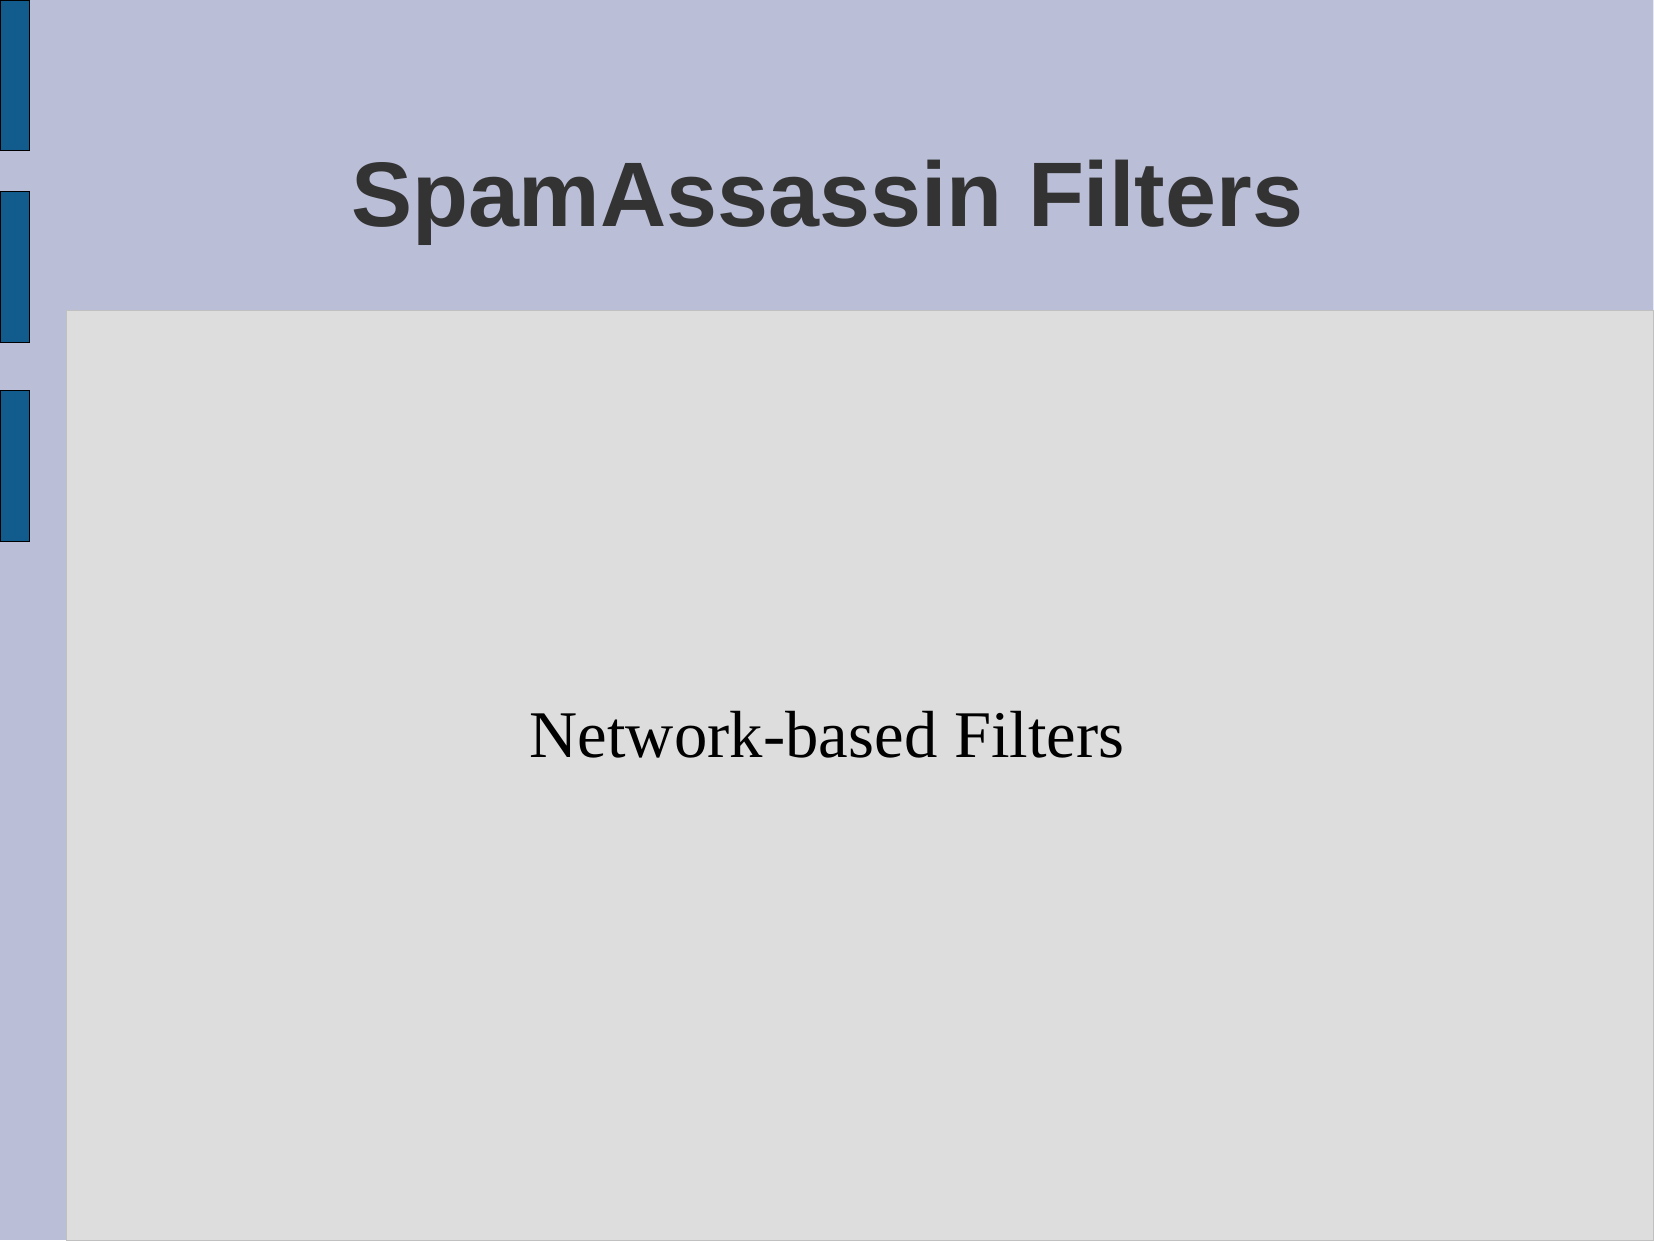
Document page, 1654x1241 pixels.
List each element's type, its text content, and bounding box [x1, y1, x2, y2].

subtitle Network-based Filters [121, 344, 1534, 1127]
title SpamAssassin Filters [121, 91, 1534, 299]
